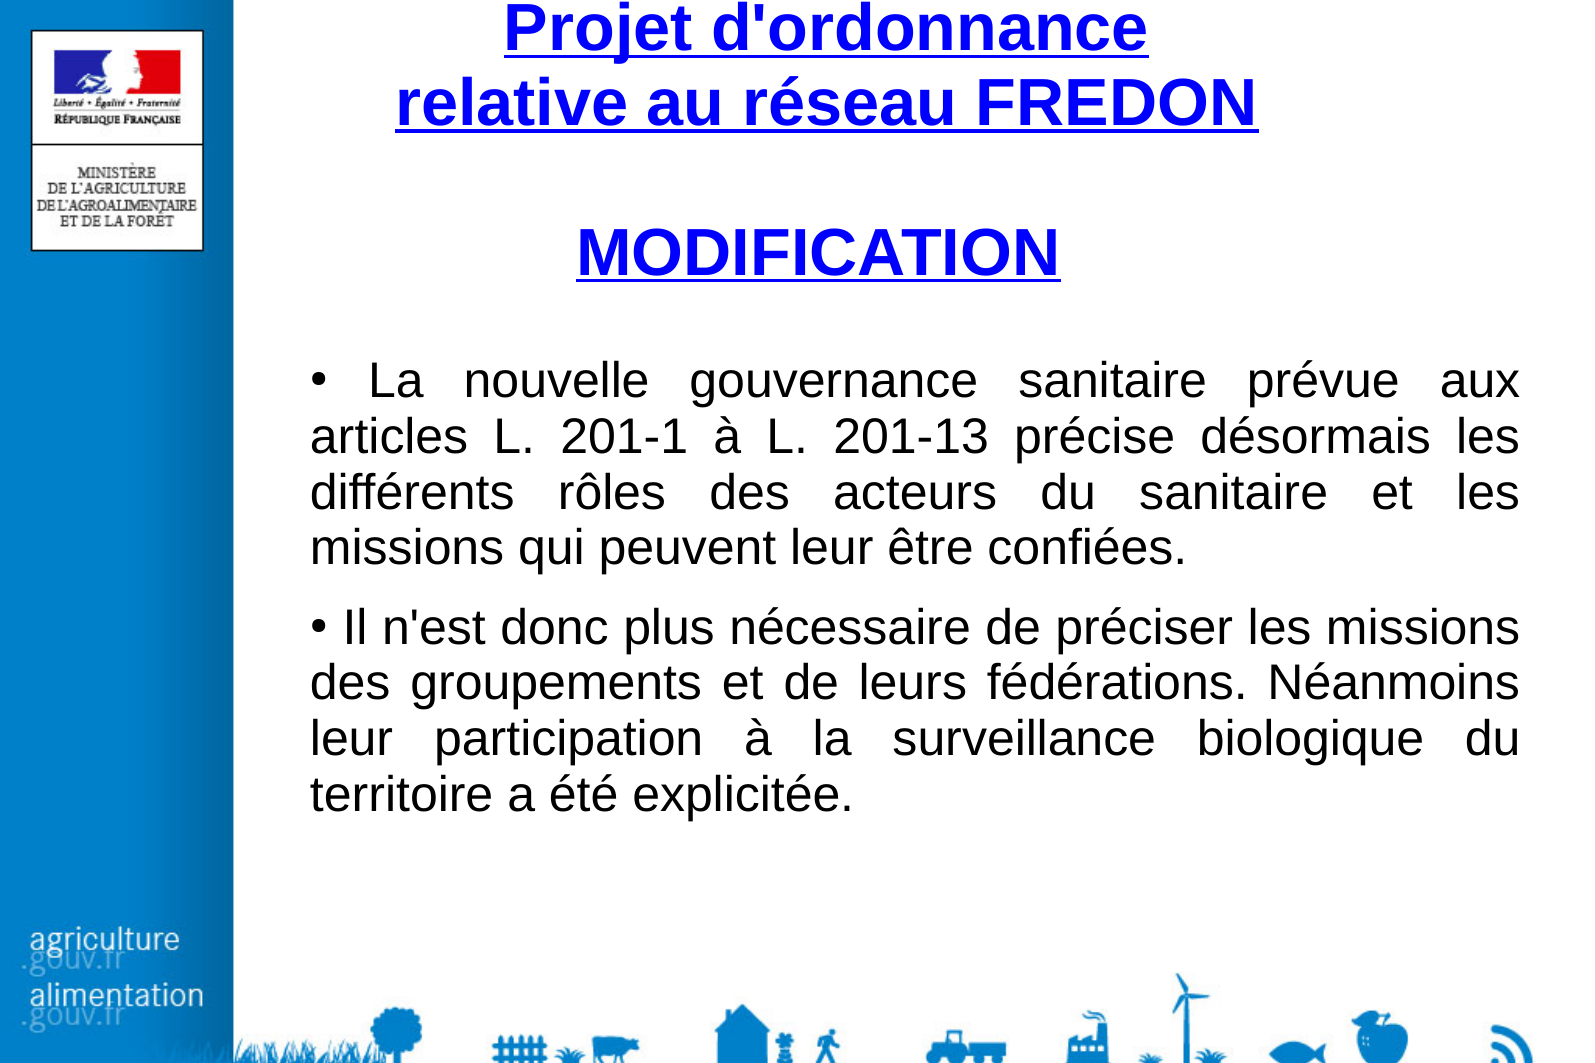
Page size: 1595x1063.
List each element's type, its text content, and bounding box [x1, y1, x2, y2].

picture [0, 0, 1595, 1063]
text_box La nouvelle gouvernance sanitaire prévue aux articles L. 201-1 à L. 201-13 précise désormais les différents rôles des acteurs du sanitaire et les missions qui peuvent leur être confiées. Il n'est donc plus nécessaire de préciser les missions des groupements et de leurs fédérations. Néanmoins leur participation à la surveillance biologique du territoire a été explicitée. [295, 265, 1536, 916]
list [265, 0, 1595, 325]
